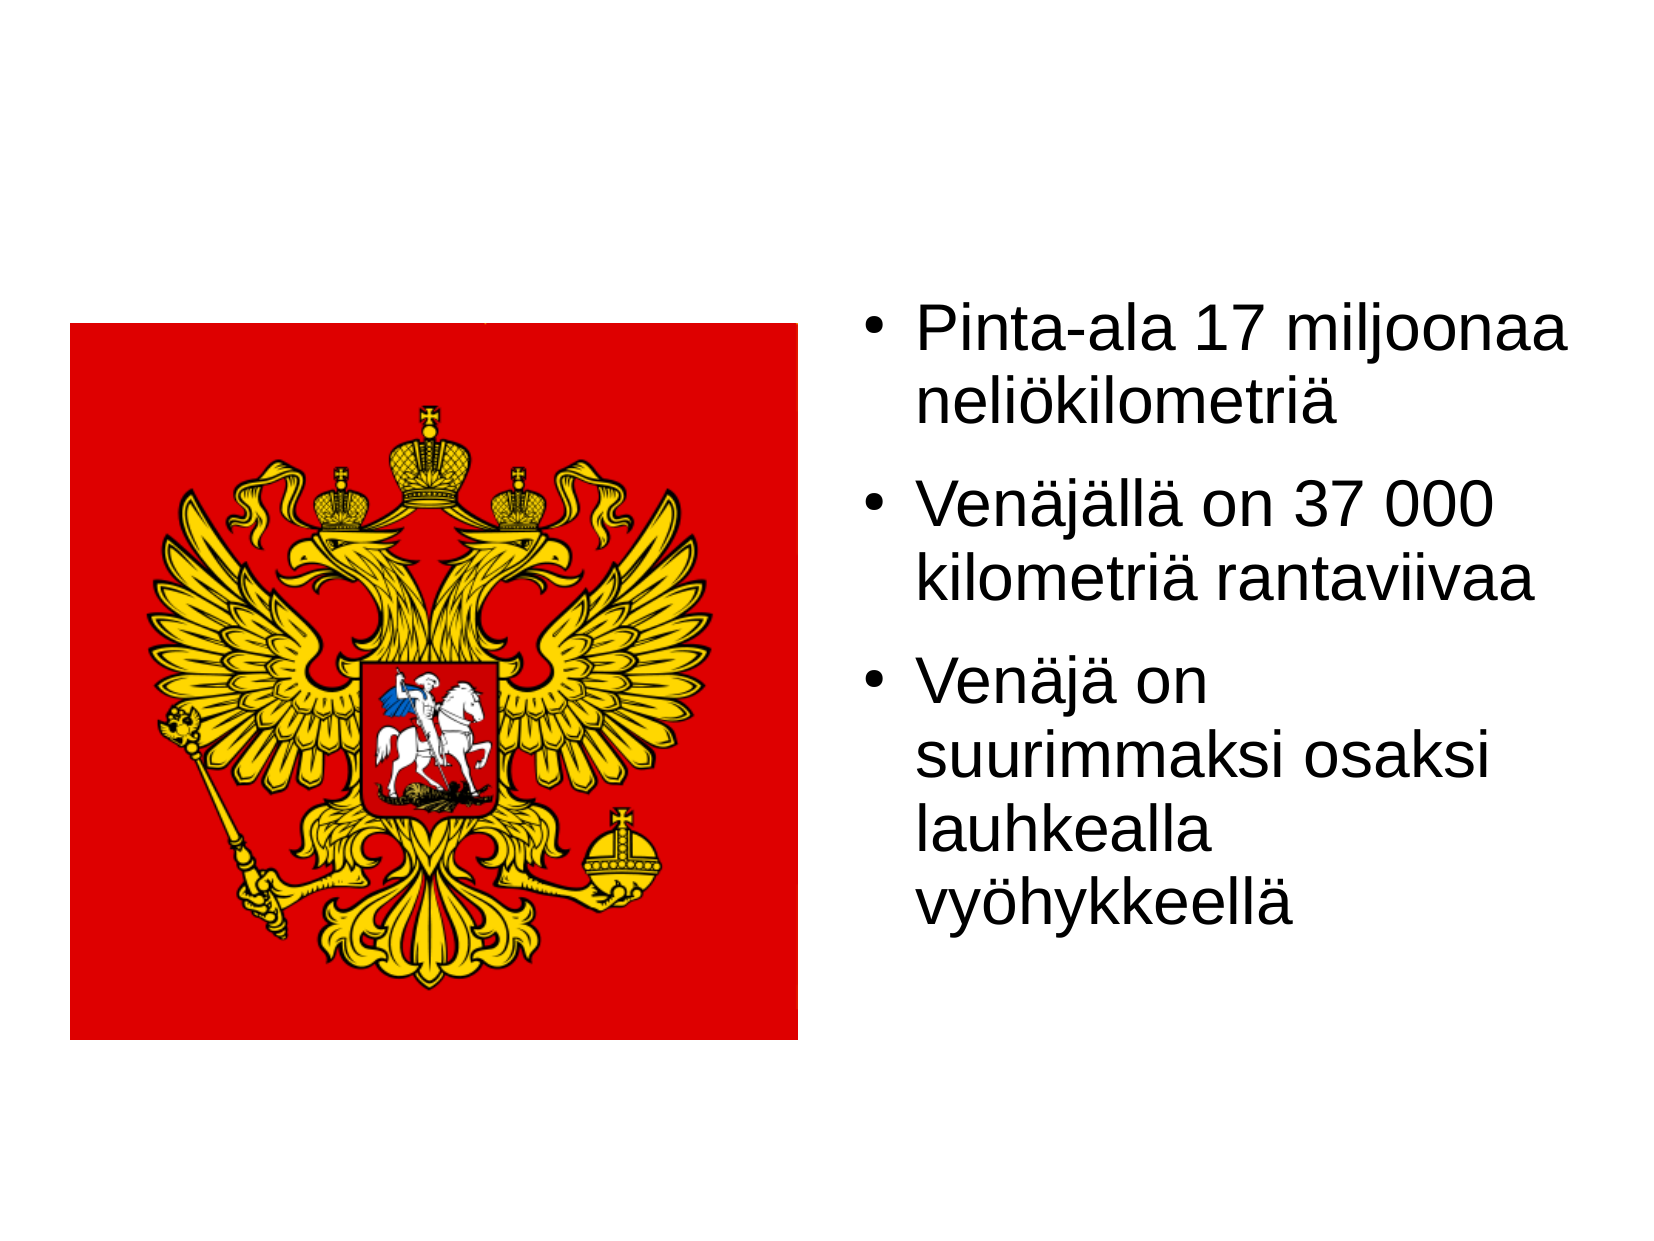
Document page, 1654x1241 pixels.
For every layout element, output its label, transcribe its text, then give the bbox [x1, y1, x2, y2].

list Pinta-ala 17 miljoonaa neliökilometriä Venäjällä on 37 000 kilometriä rantaviivaa Venäjä on suurimmaksi osaksi lauhkealla vyöhykkeellä [845, 290, 1572, 1010]
picture [70, 323, 798, 1040]
